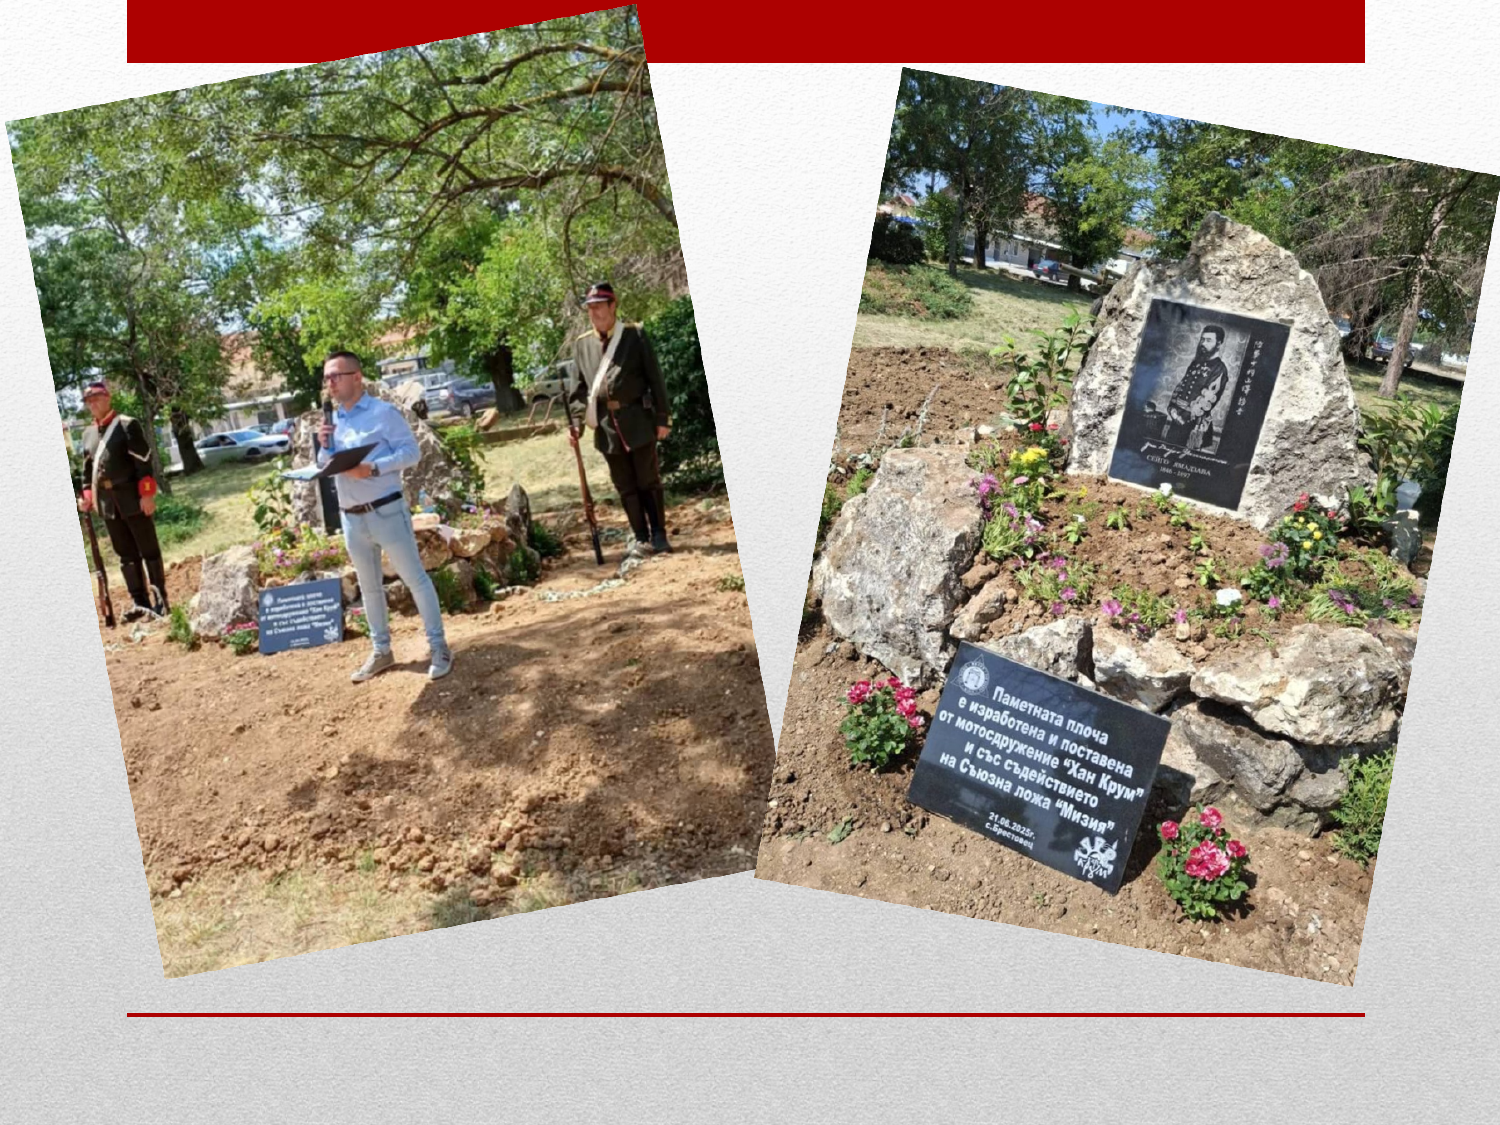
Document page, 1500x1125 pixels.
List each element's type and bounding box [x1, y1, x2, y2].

picture [4, 3, 1500, 987]
